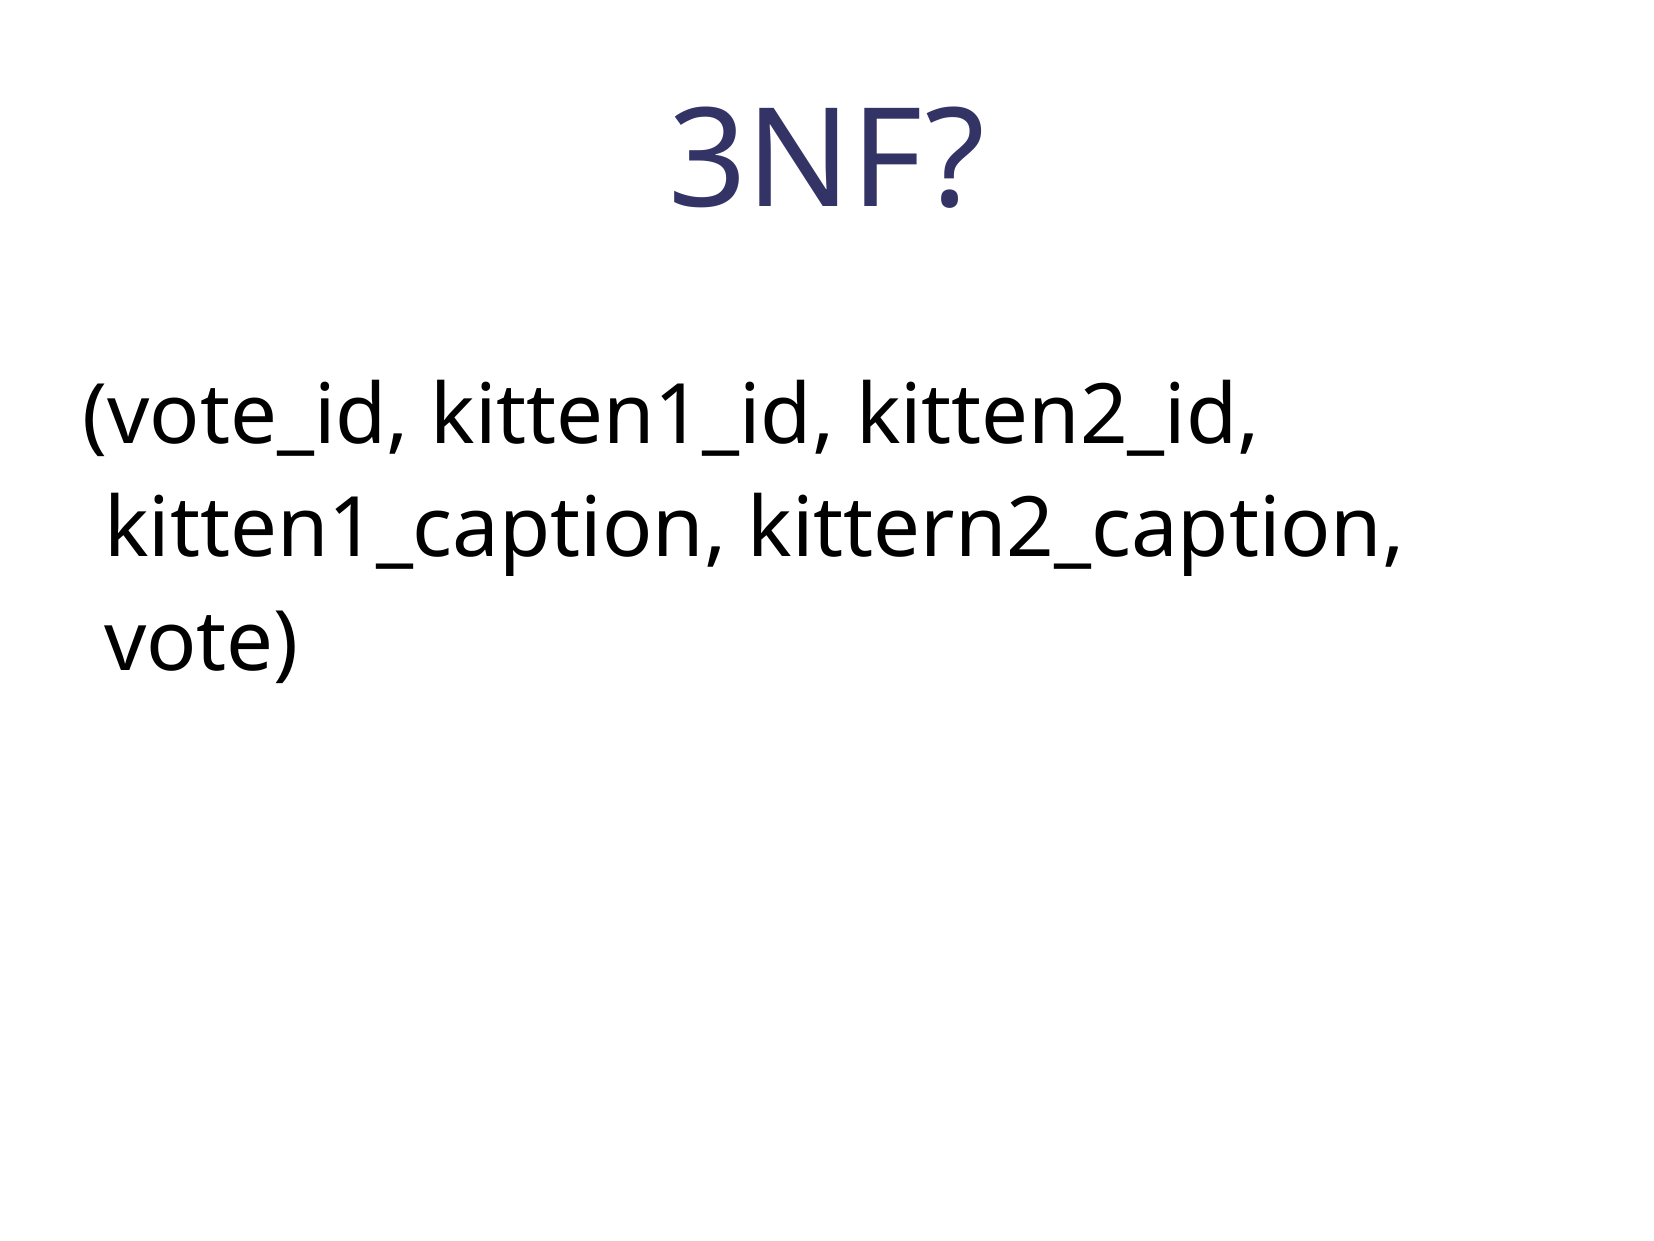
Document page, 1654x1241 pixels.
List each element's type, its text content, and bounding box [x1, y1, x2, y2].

subtitle (vote_id, kitten1_id, kitten2_id, kitten1_caption, kittern2_caption, vote) [82, 354, 1571, 1094]
title 3NF? [82, 56, 1571, 250]
